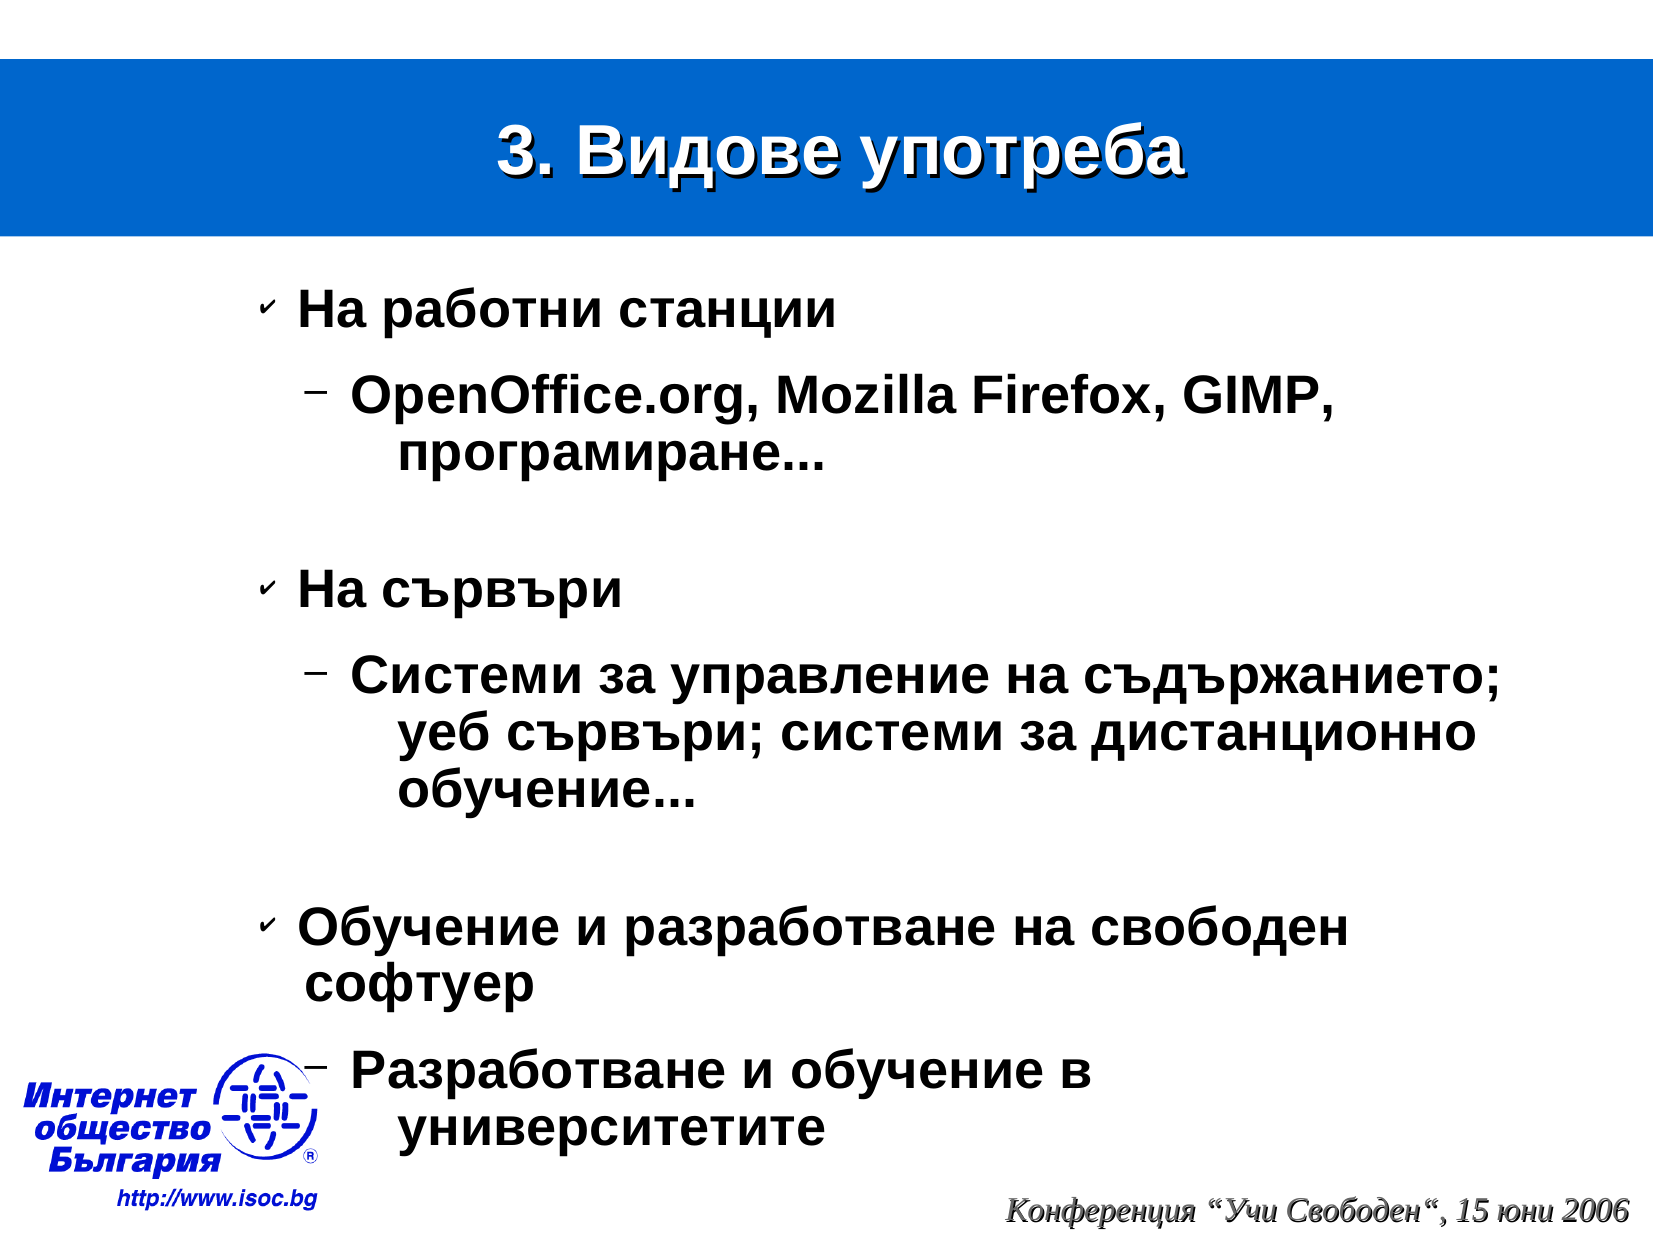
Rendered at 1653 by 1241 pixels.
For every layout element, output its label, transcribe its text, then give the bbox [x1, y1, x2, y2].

list На работни станции OpenOffice.org, Mozilla Firefox, GIMP, програмиране... На сървъри Системи за управление на съдържанието; уеб сървъри; системи за дистанционно обучение... Обучение и разработване на свободен софтуер Разработване и обучение в университетите [118, 281, 1530, 1161]
title 3. Видове употреба [29, 79, 1653, 227]
picture [23, 1051, 318, 1211]
